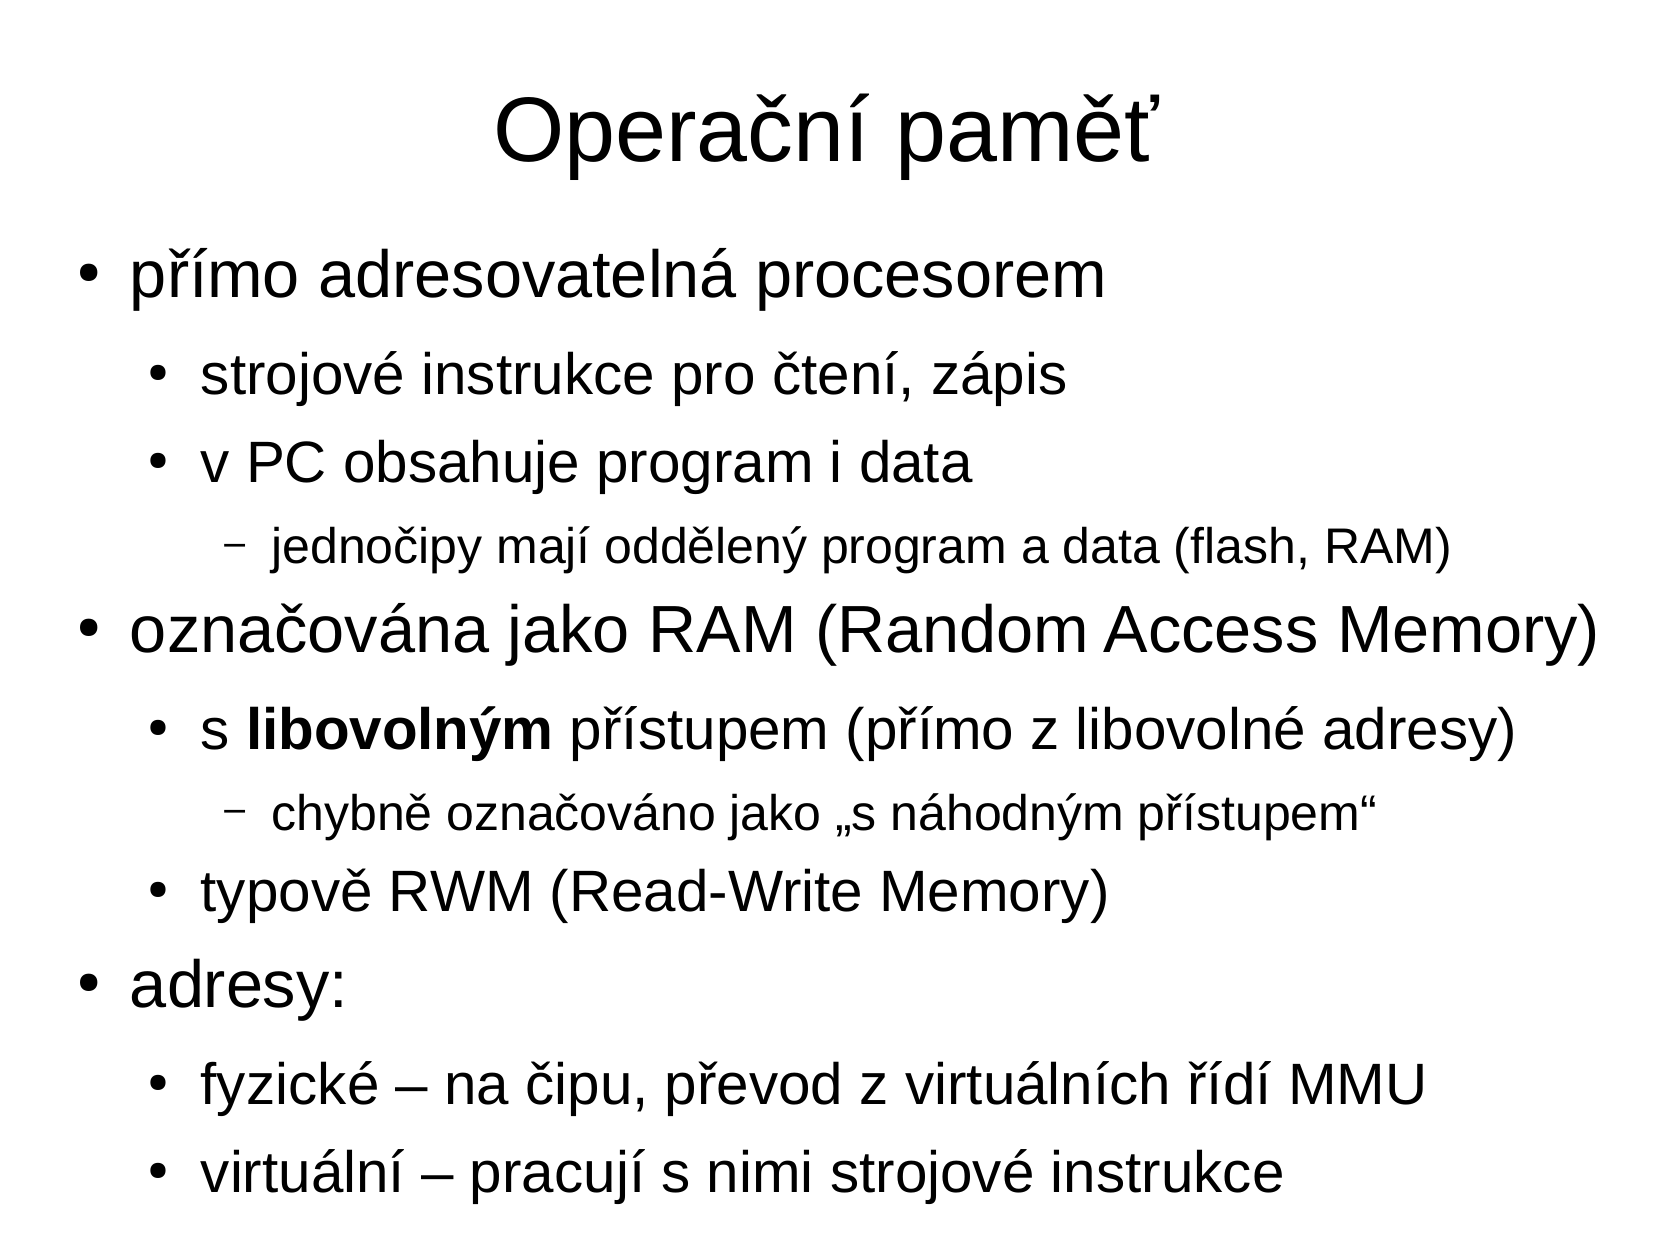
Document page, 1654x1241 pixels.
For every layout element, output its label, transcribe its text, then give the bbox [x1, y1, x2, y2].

title Operační paměť [82, 33, 1571, 226]
list přímo adresovatelná procesorem strojové instrukce pro čtení, zápis v PC obsahuje program i data jednočipy mají oddělený program a data (flash, RAM) označována jako RAM (Random Access Memory) s libovolným přístupem (přímo z libovolné adresy) chybně označováno jako „s náhodným přístupem“ typově RWM (Read-Write Memory) adresy: fyzické – na čipu, převod z virtuálních řídí MMU virtuální – pracují s nimi strojové instrukce [59, 237, 1625, 1206]
